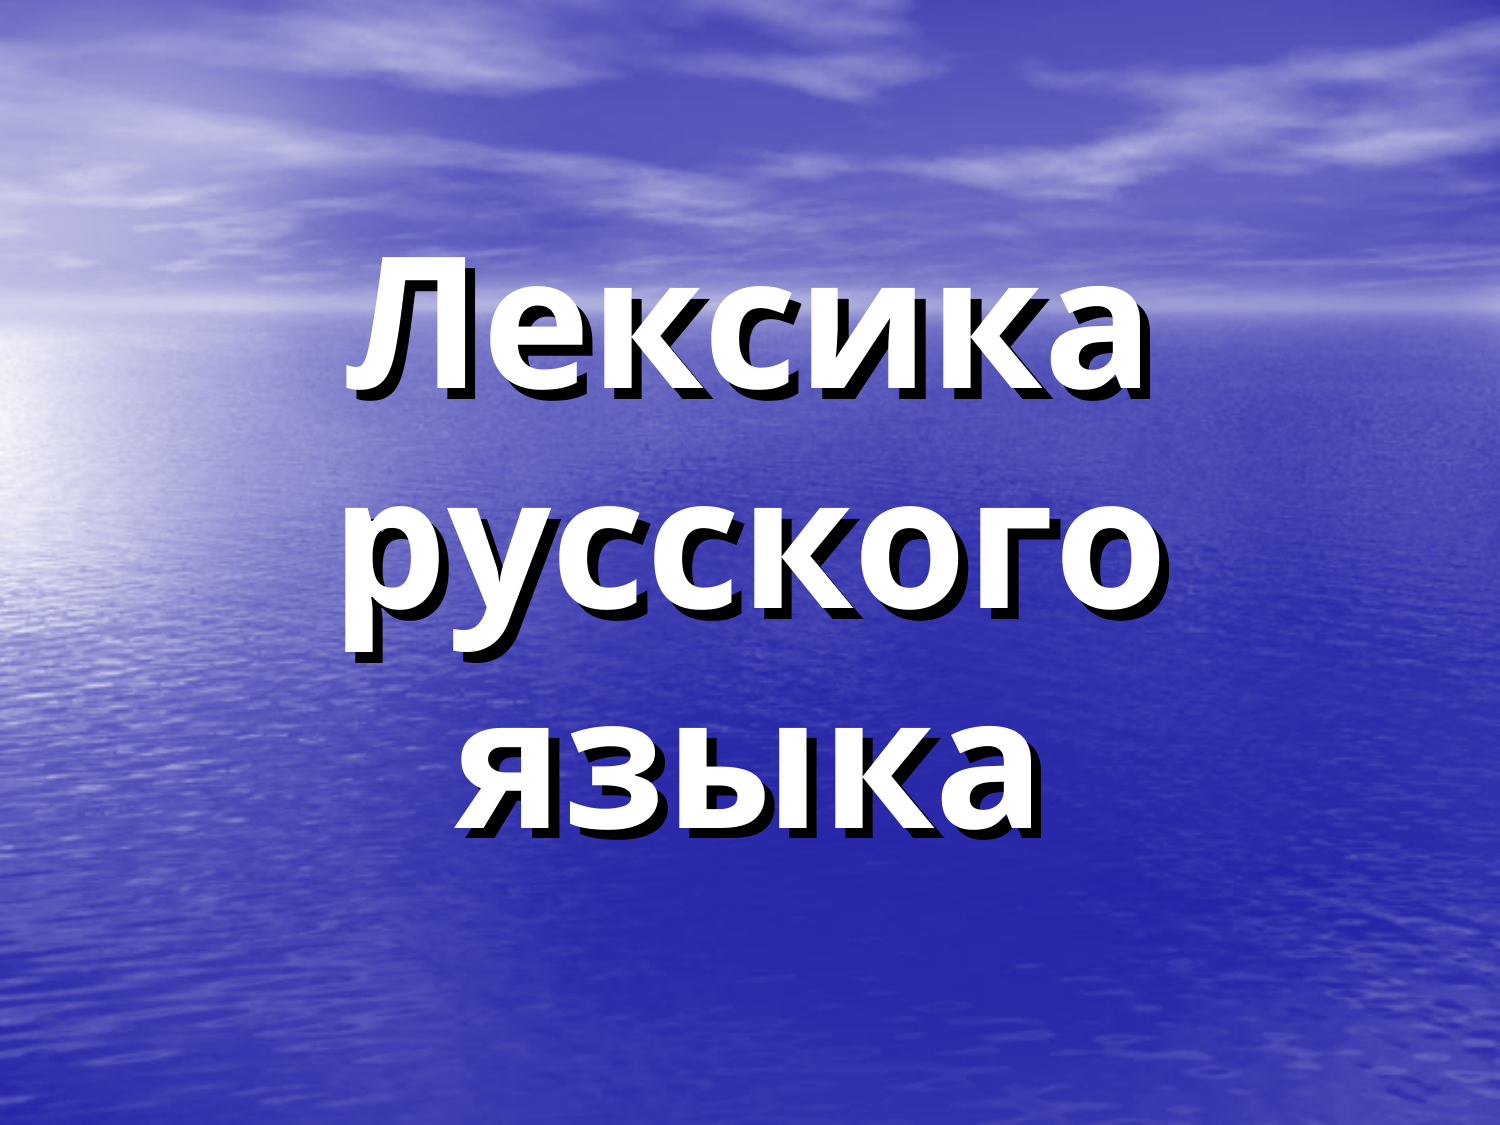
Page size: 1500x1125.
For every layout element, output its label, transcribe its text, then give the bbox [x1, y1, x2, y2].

title Лексика русского языка [75, 47, 1426, 1024]
